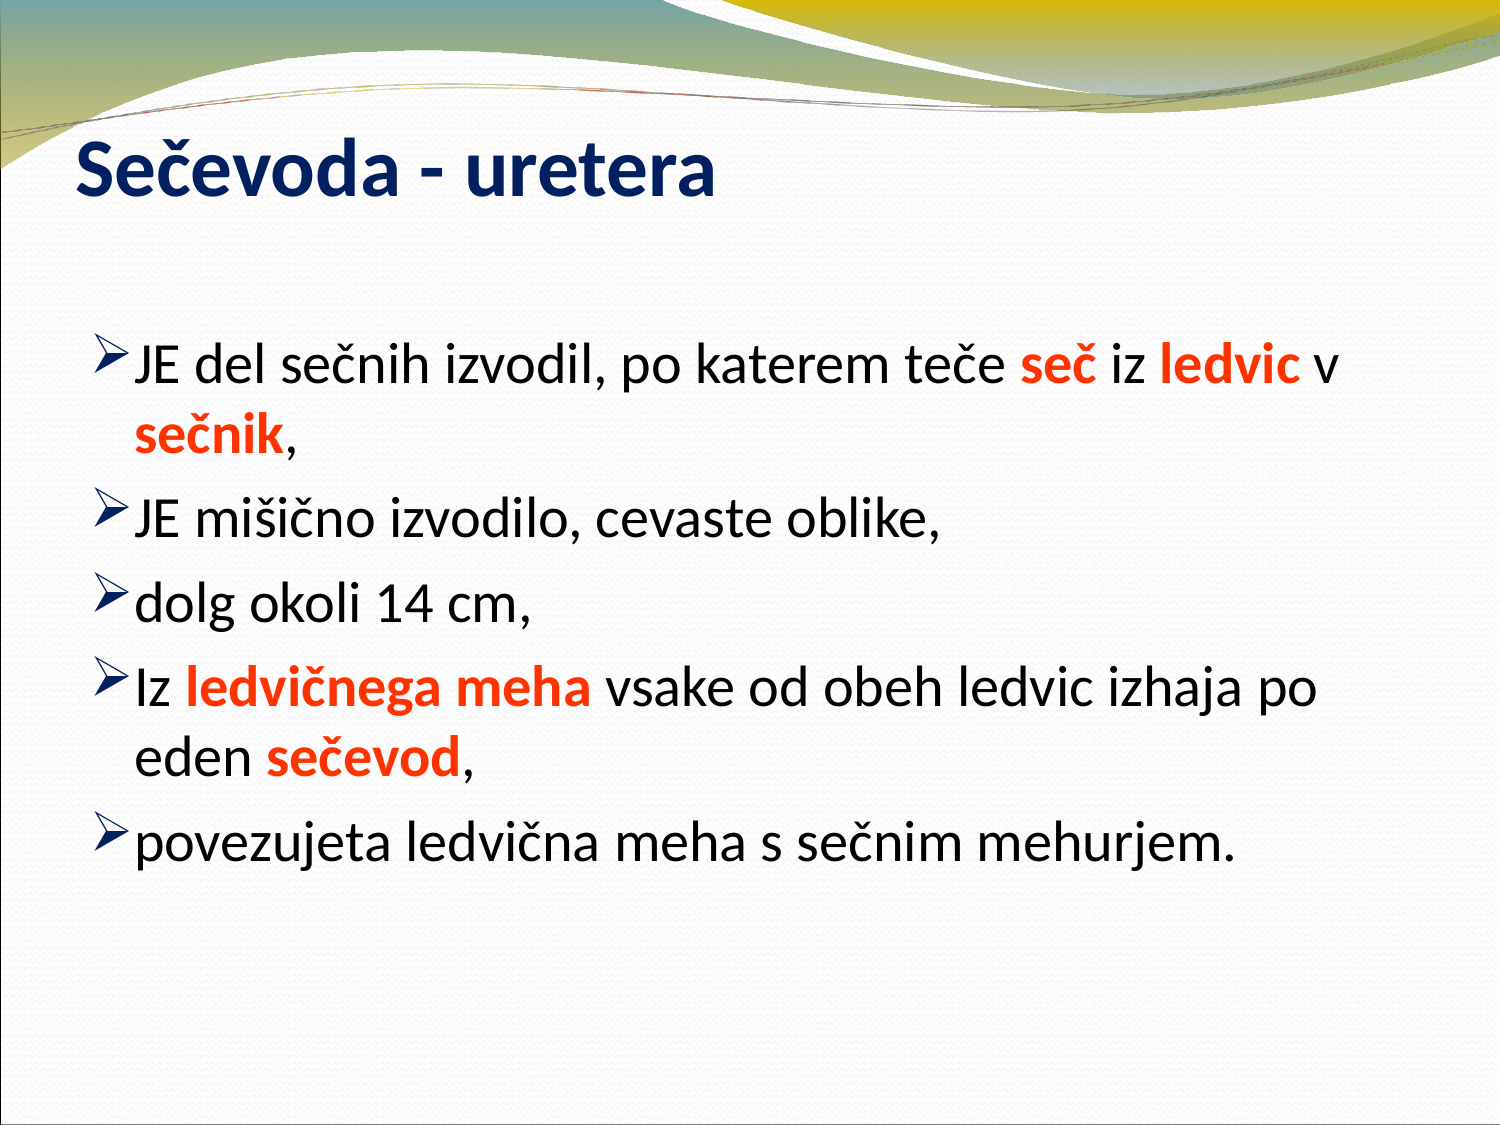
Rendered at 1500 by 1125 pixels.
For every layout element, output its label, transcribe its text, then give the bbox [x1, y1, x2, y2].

text_box JE del sečnih izvodil, po katerem teče seč iz ledvic v sečnik, JE mišično izvodilo, cevaste oblike, dolg okoli 14 cm, Iz ledvičnega meha vsake od obeh ledvic izhaja po eden sečevod, povezujeta ledvična meha s sečnim mehurjem. [74, 317, 1425, 1038]
picture [0, 0, 1500, 1125]
text_box Sečevoda - uretera [74, 105, 1425, 304]
